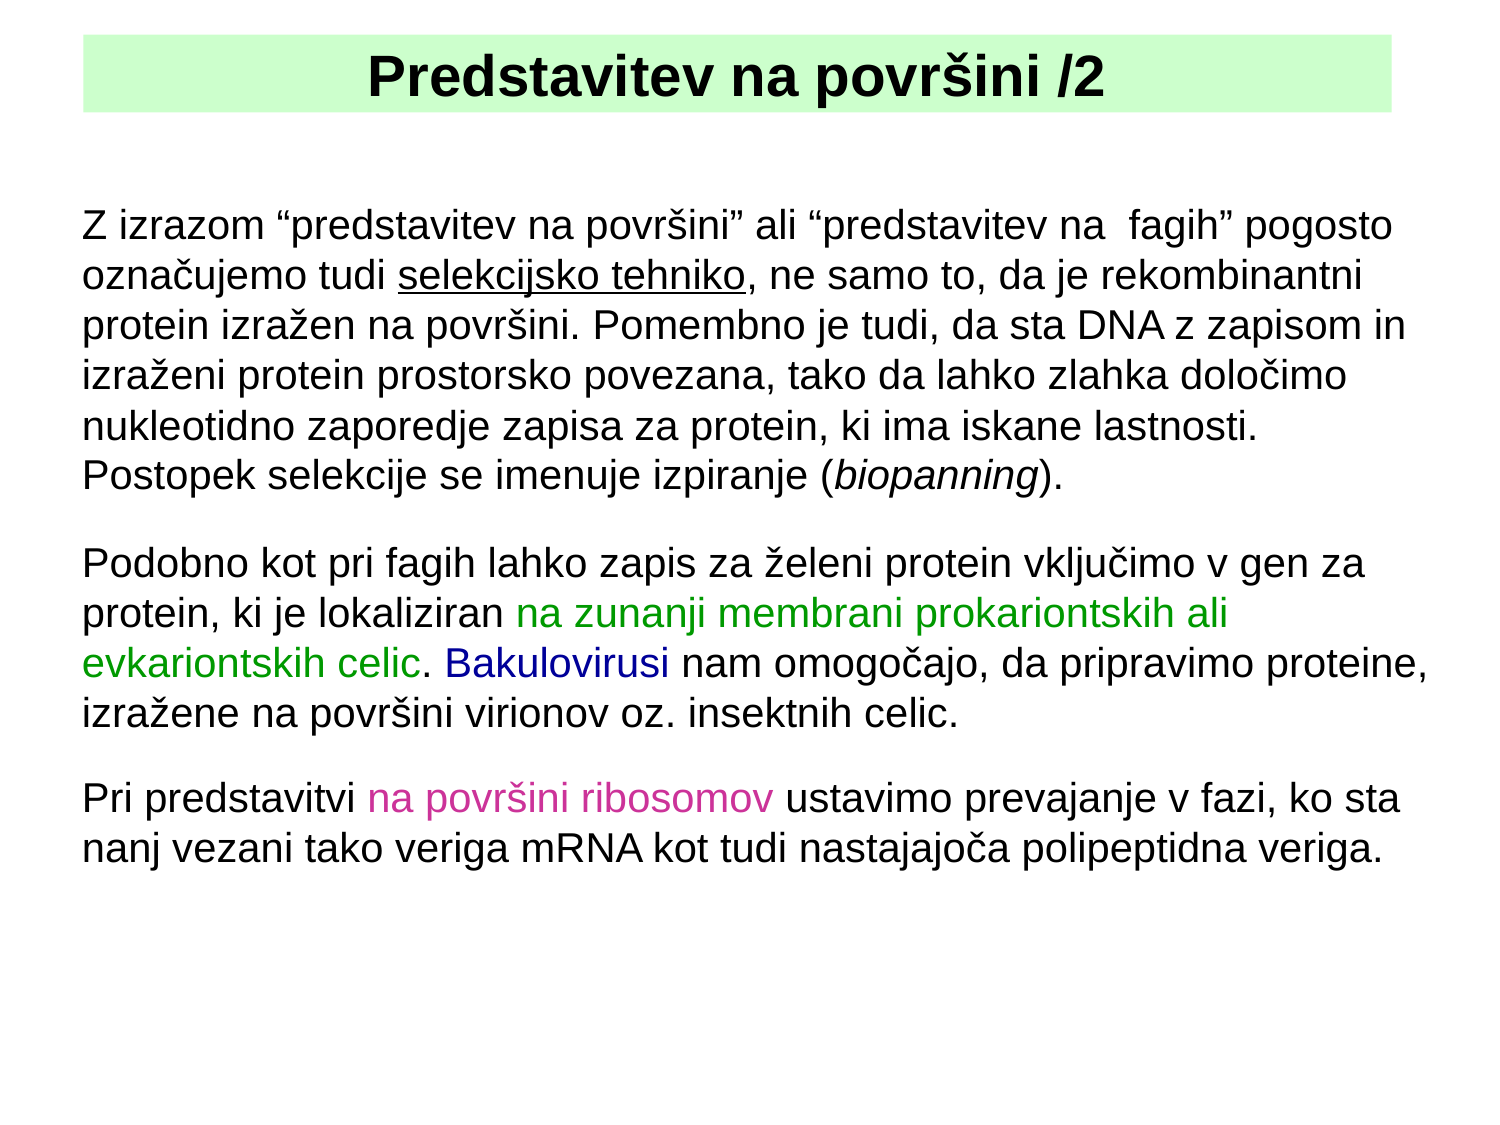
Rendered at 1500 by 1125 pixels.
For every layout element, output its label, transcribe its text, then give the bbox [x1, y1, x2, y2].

title Predstavitev na površini /2 [83, 34, 1392, 113]
list Z izrazom “predstavitev na površini” ali “predstavitev na fagih” pogosto označujemo tudi selekcijsko tehniko, ne samo to, da je rekombinantni protein izražen na površini. Pomembno je tudi, da sta DNA z zapisom in izraženi protein prostorsko povezana, tako da lahko zlahka določimo nukleotidno zaporedje zapisa za protein, ki ima iskane lastnosti. Postopek selekcije se imenuje izpiranje (biopanning). Podobno kot pri fagih lahko zapis za želeni protein vključimo v gen za protein, ki je lokaliziran na zunanji membrani prokariontskih ali evkariontskih celic. Bakulovirusi nam omogočajo, da pripravimo proteine, izražene na površini virionov oz. insektnih celic. Pri predstavitvi na površini ribosomov ustavimo prevajanje v fazi, ko sta nanj vezani tako veriga mRNA kot tudi nastajajoča polipeptidna veriga. [66, 190, 1450, 1083]
